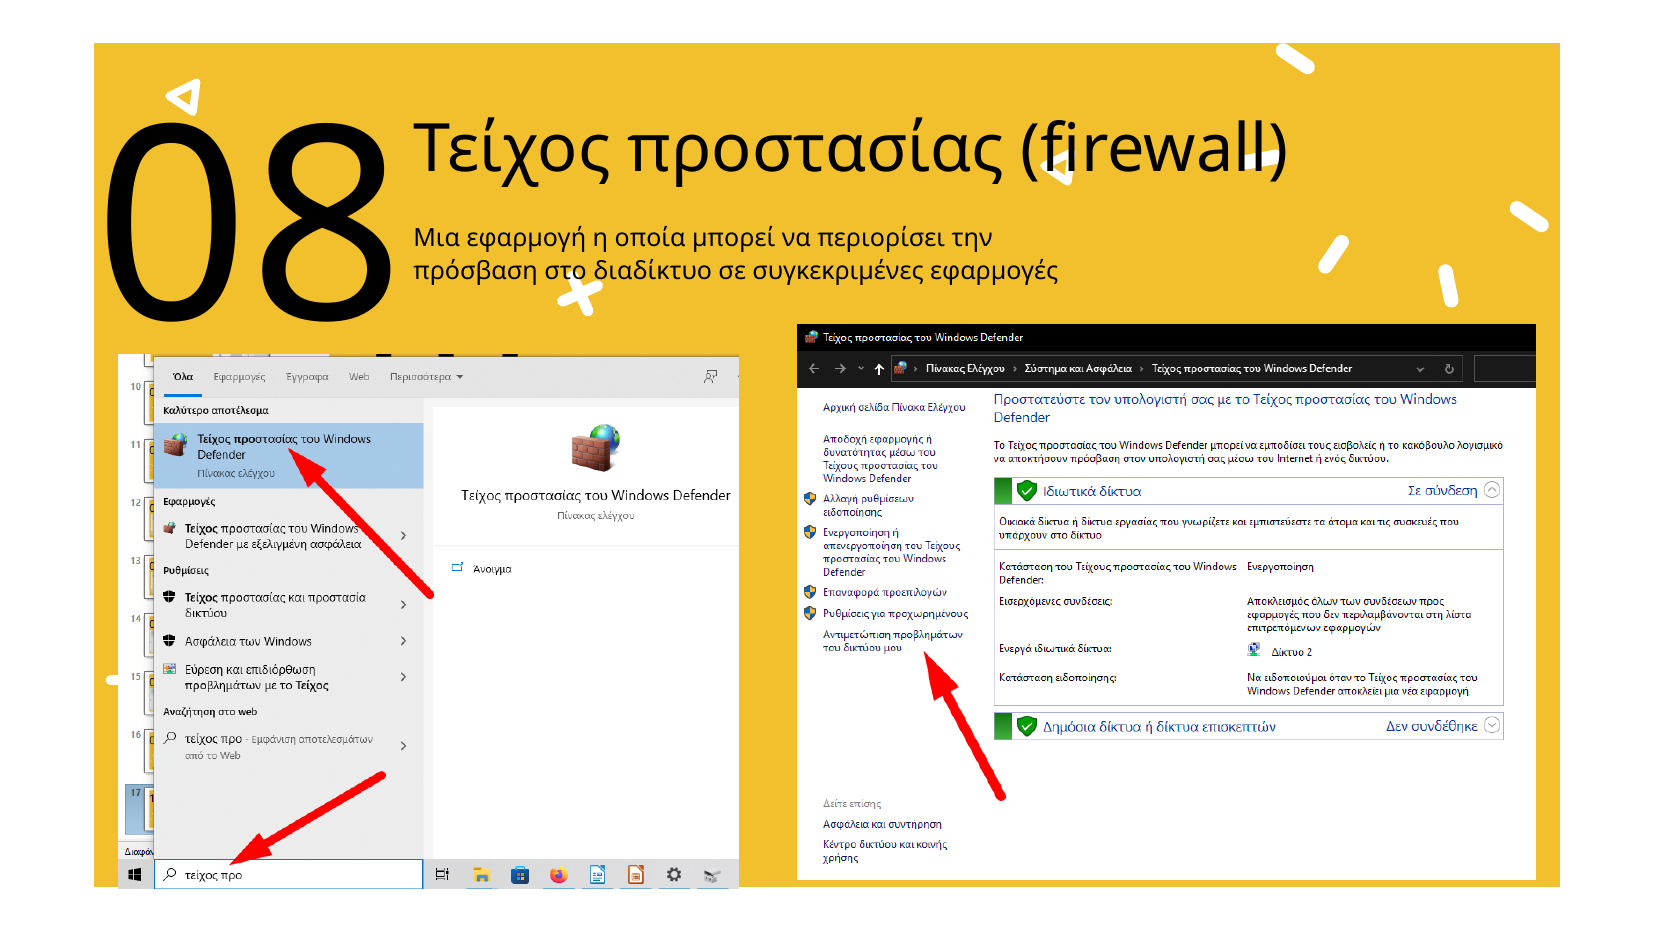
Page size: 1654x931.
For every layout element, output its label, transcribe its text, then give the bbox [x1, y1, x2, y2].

picture [797, 324, 1536, 880]
picture [118, 354, 739, 889]
title Τείχος προστασίας (firewall) [440, 54, 1477, 236]
text_box Μια εφαρμογή η οποία μπορεί να περιορίσει την πρόσβαση στο διαδίκτυο σε συγκεκριμένες εφαρμογές [440, 202, 1074, 305]
title 08 [94, 29, 440, 399]
